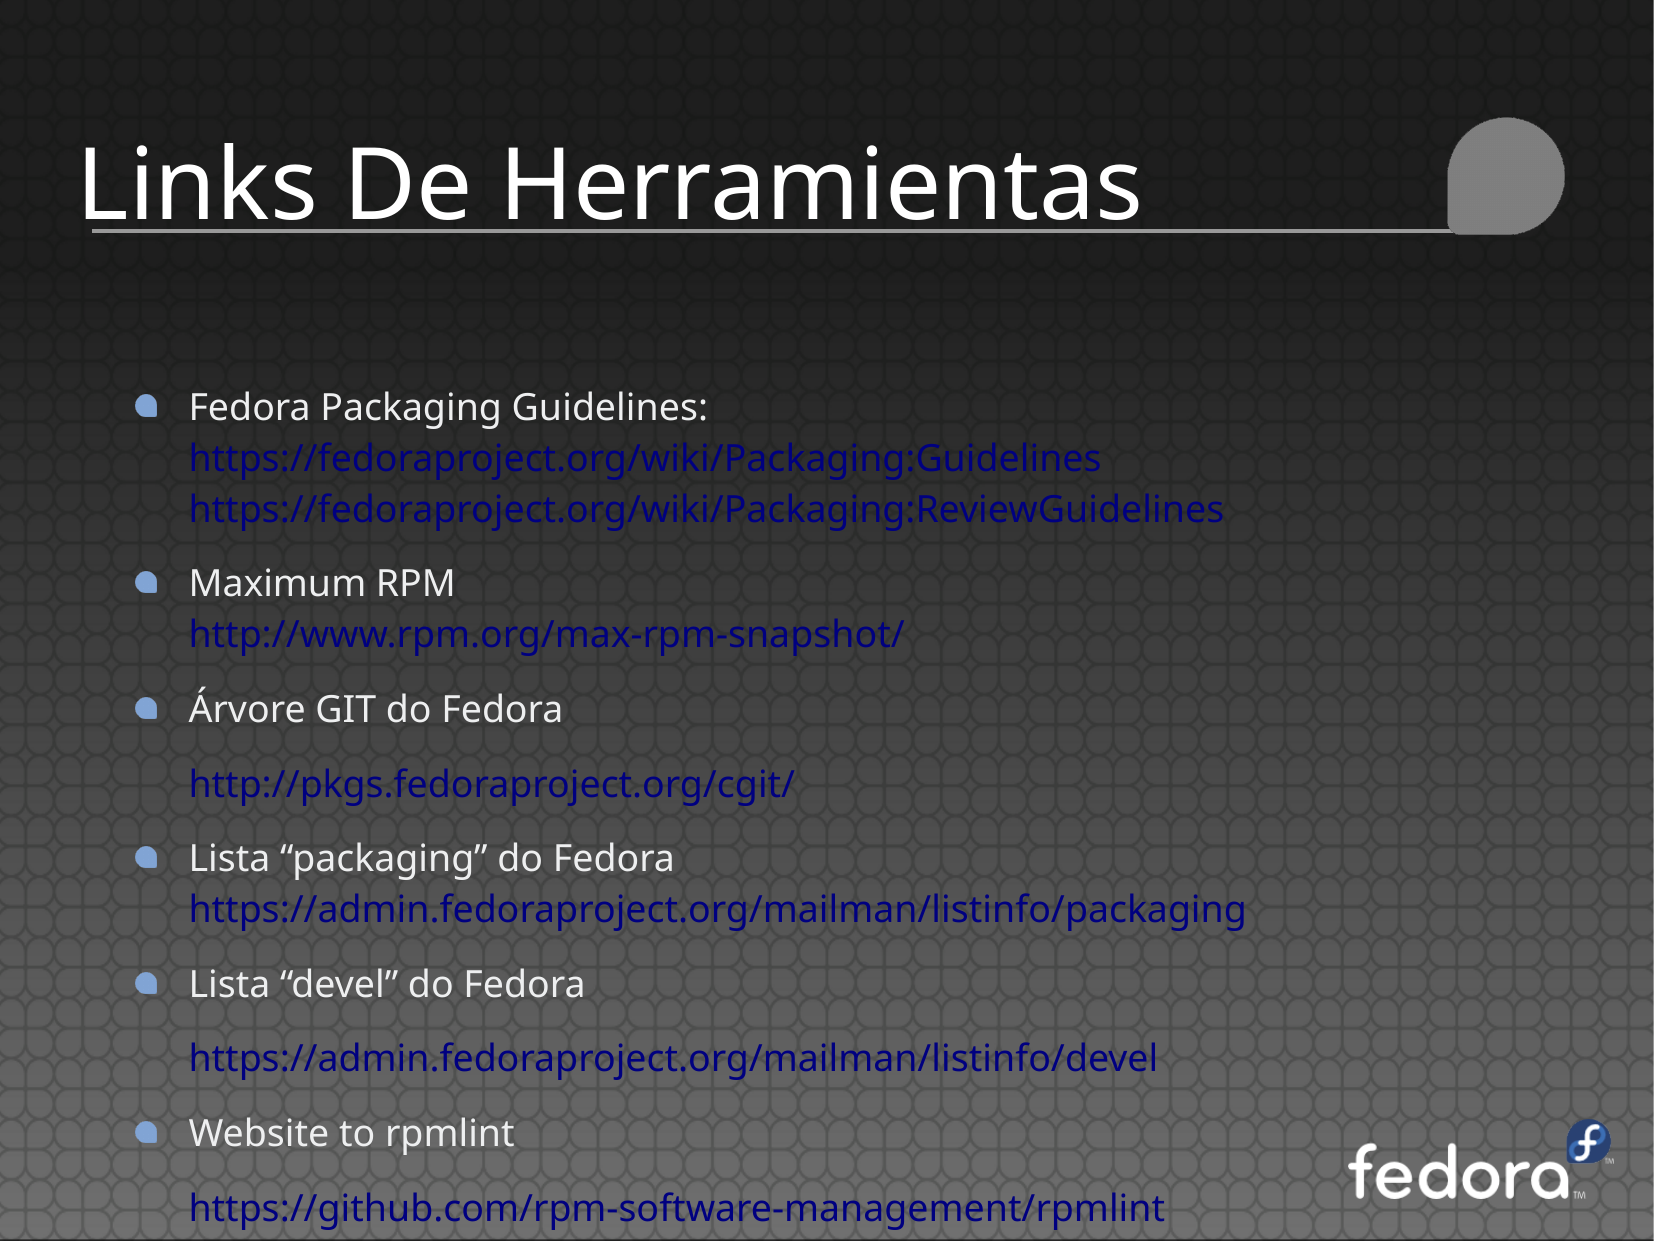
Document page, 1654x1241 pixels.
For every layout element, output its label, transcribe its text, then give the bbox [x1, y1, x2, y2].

picture [0, 0, 1654, 1241]
title Links De Herramientas [76, 112, 1566, 249]
list Fedora Packaging Guidelines: https://fedoraproject.org/wiki/Packaging:Guidelines https://fedoraproject.org/wiki/Packaging:ReviewGuidelines Maximum RPM http://www.rpm.org/max-rpm-snapshot/ Árvore GIT do Fedora http://pkgs.fedoraproject.org/cgit/ Lista “packaging” do Fedora https://admin.fedoraproject.org/mailman/listinfo/packaging Lista “devel” do Fedora https://admin.fedoraproject.org/mailman/listinfo/devel Website to rpmlint https://github.com/rpm-software-management/rpmlint [46, 300, 1536, 1128]
